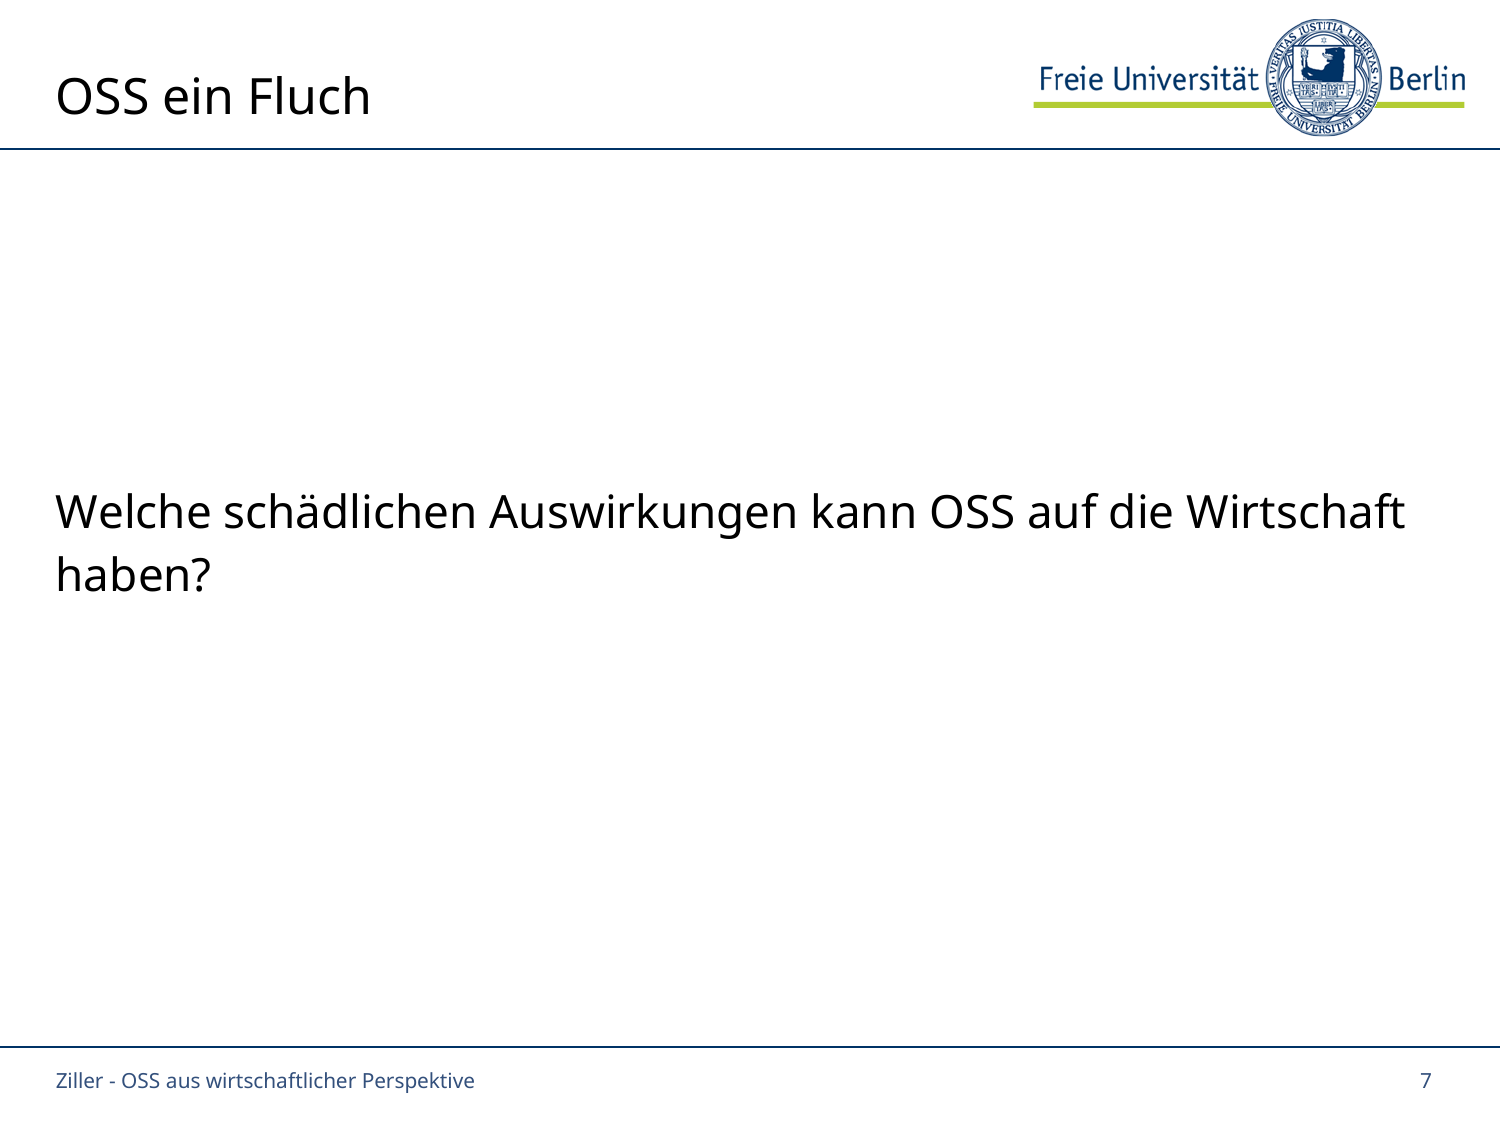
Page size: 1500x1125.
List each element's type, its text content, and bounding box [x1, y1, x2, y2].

title OSS ein Fluch [41, 0, 1016, 138]
list Welche schädlichen Auswirkungen kann OSS auf die Wirtschaft haben? [41, 175, 1447, 1039]
picture [1033, 19, 1470, 137]
